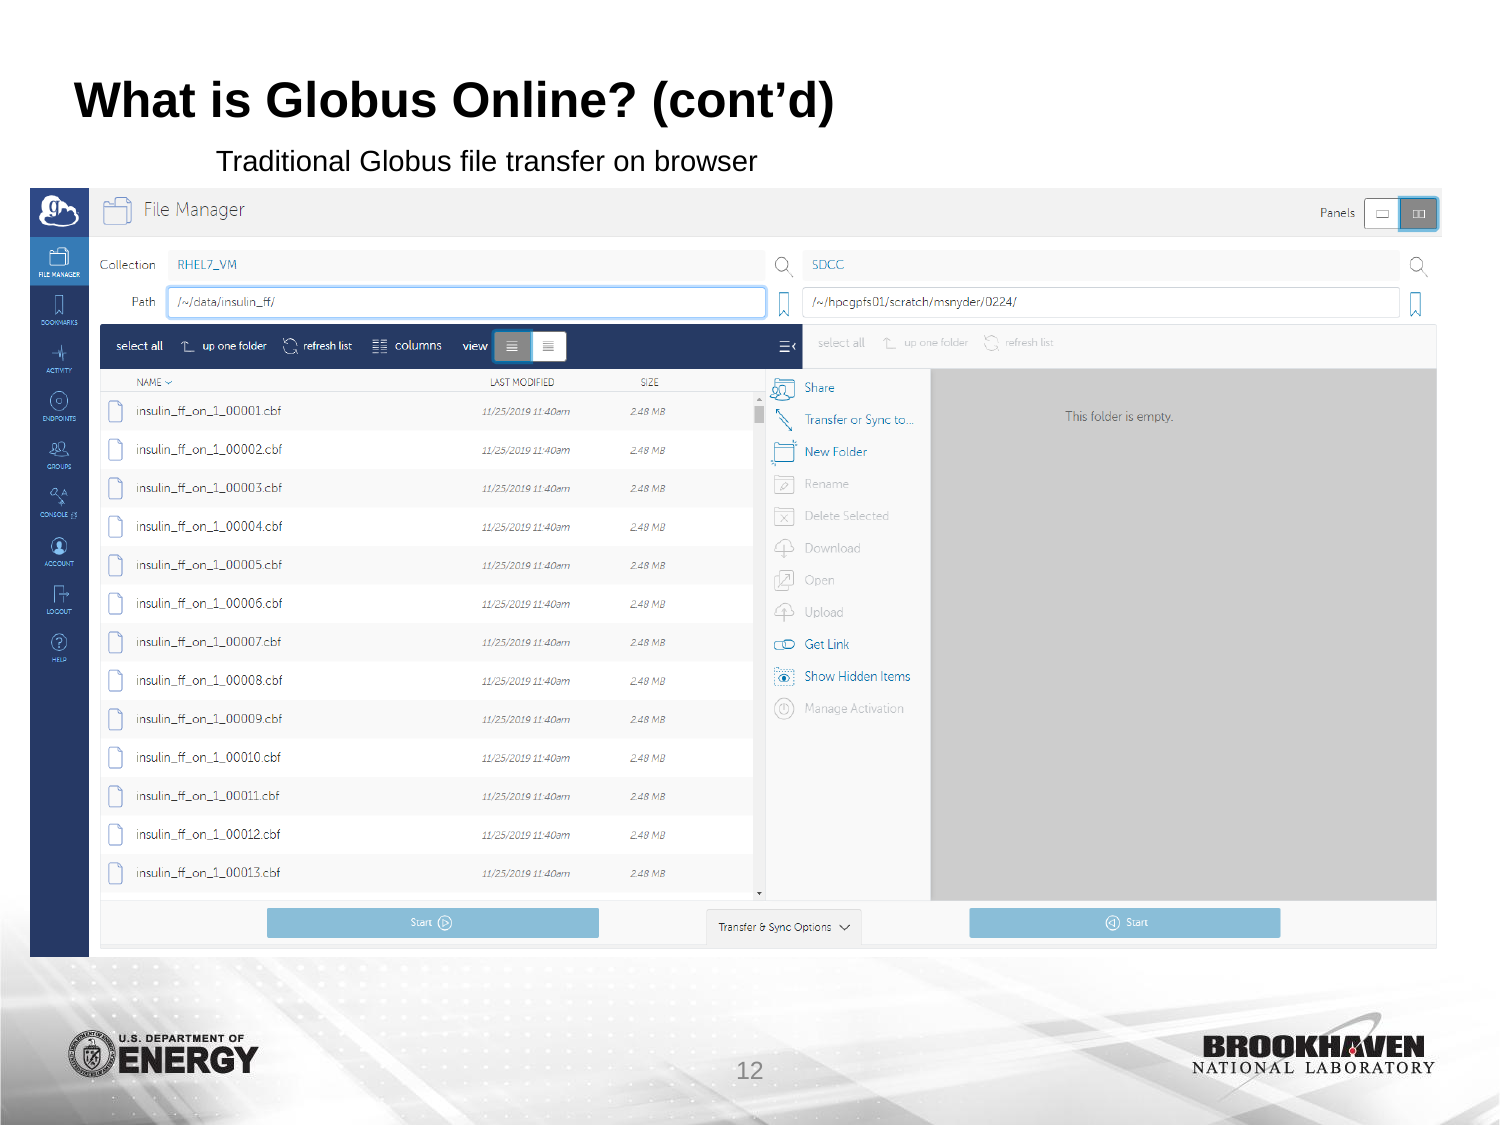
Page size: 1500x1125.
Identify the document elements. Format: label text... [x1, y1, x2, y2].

text_box <number> [581, 1039, 919, 1100]
text_box What is Globus Online? (cont’d) [58, 59, 1425, 133]
picture [0, 0, 1500, 1125]
text_box Traditional Globus file transfer on browser [201, 135, 774, 185]
